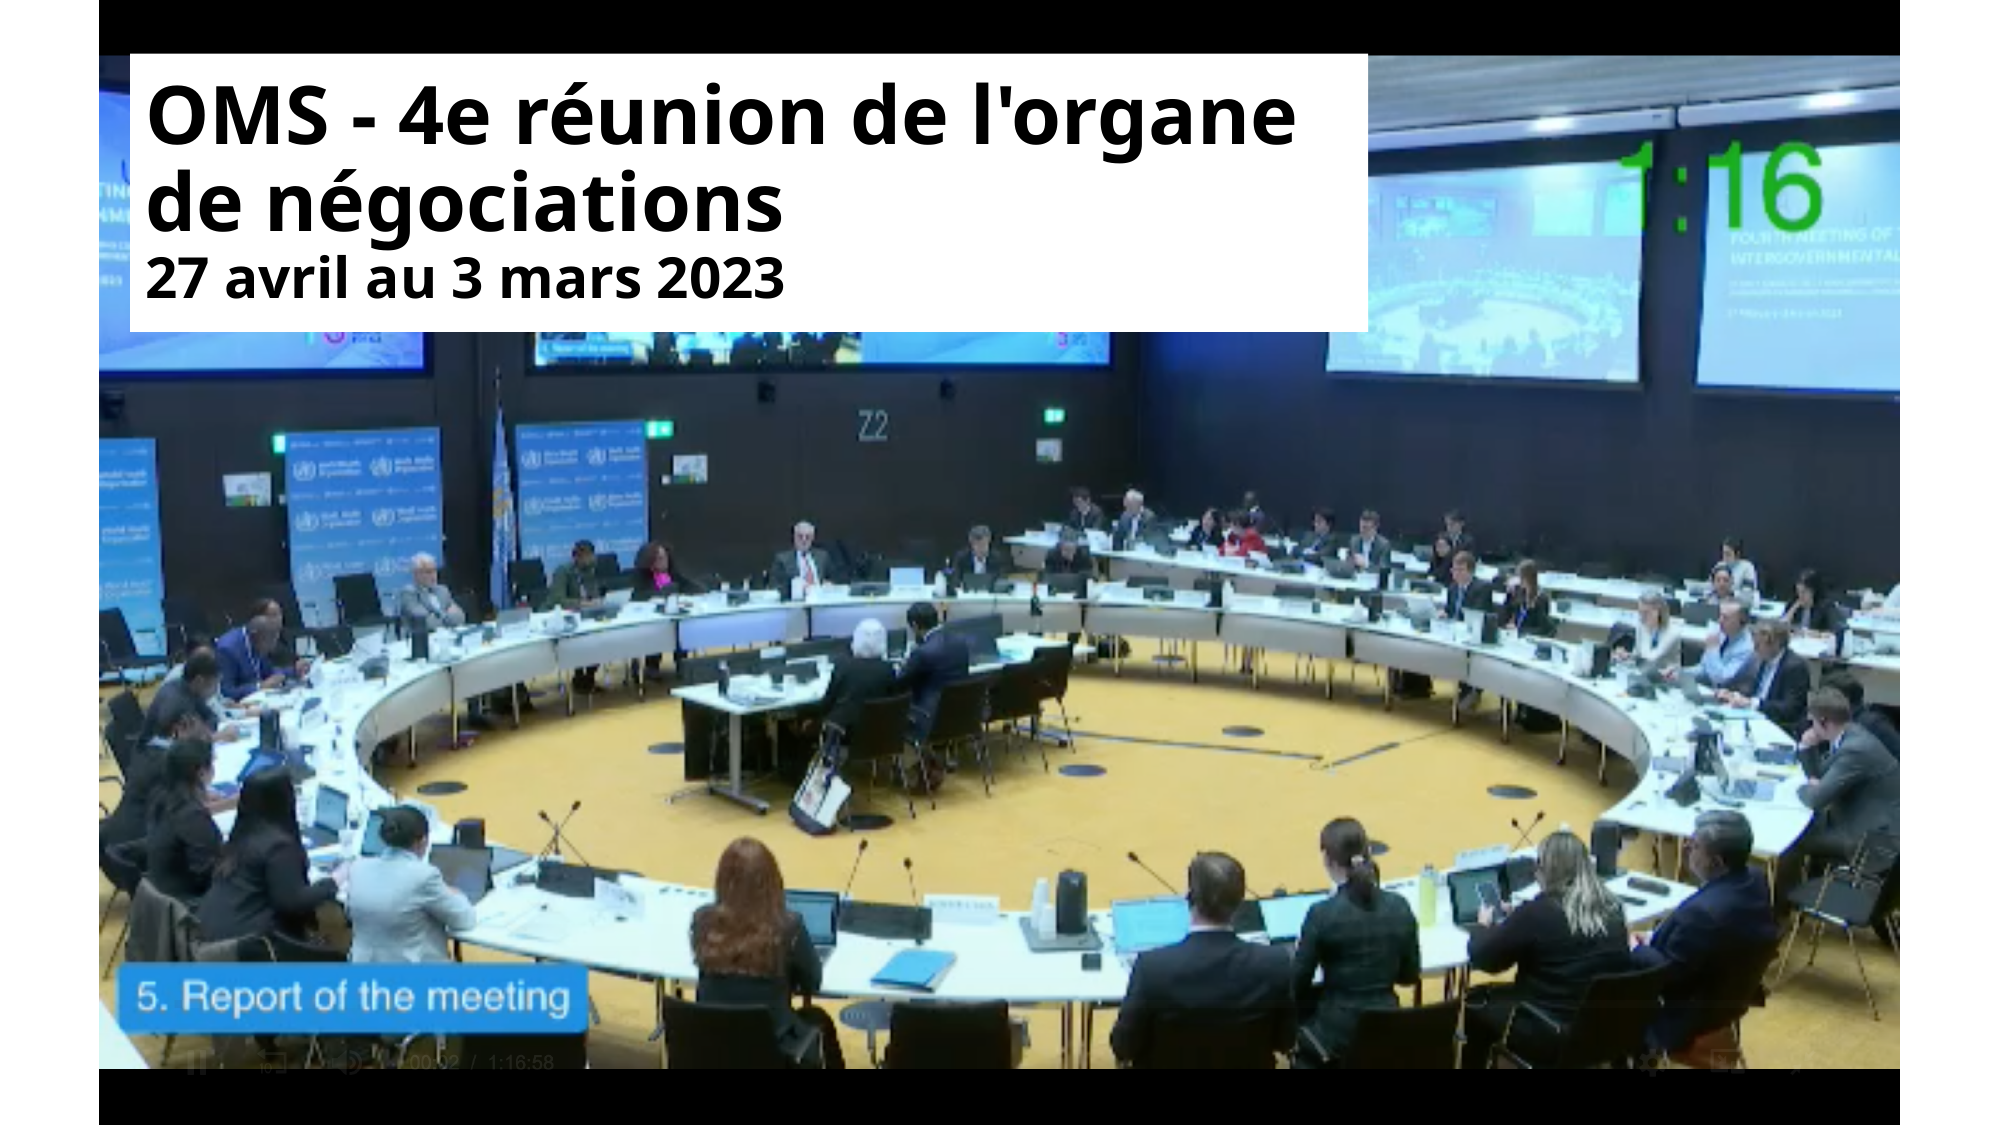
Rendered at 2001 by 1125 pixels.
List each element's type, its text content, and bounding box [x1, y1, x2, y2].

picture [99, 0, 1900, 1125]
title OMS - 4e réunion de l'organe de négociations 27 avril au 3 mars 2023 [130, 53, 1369, 332]
